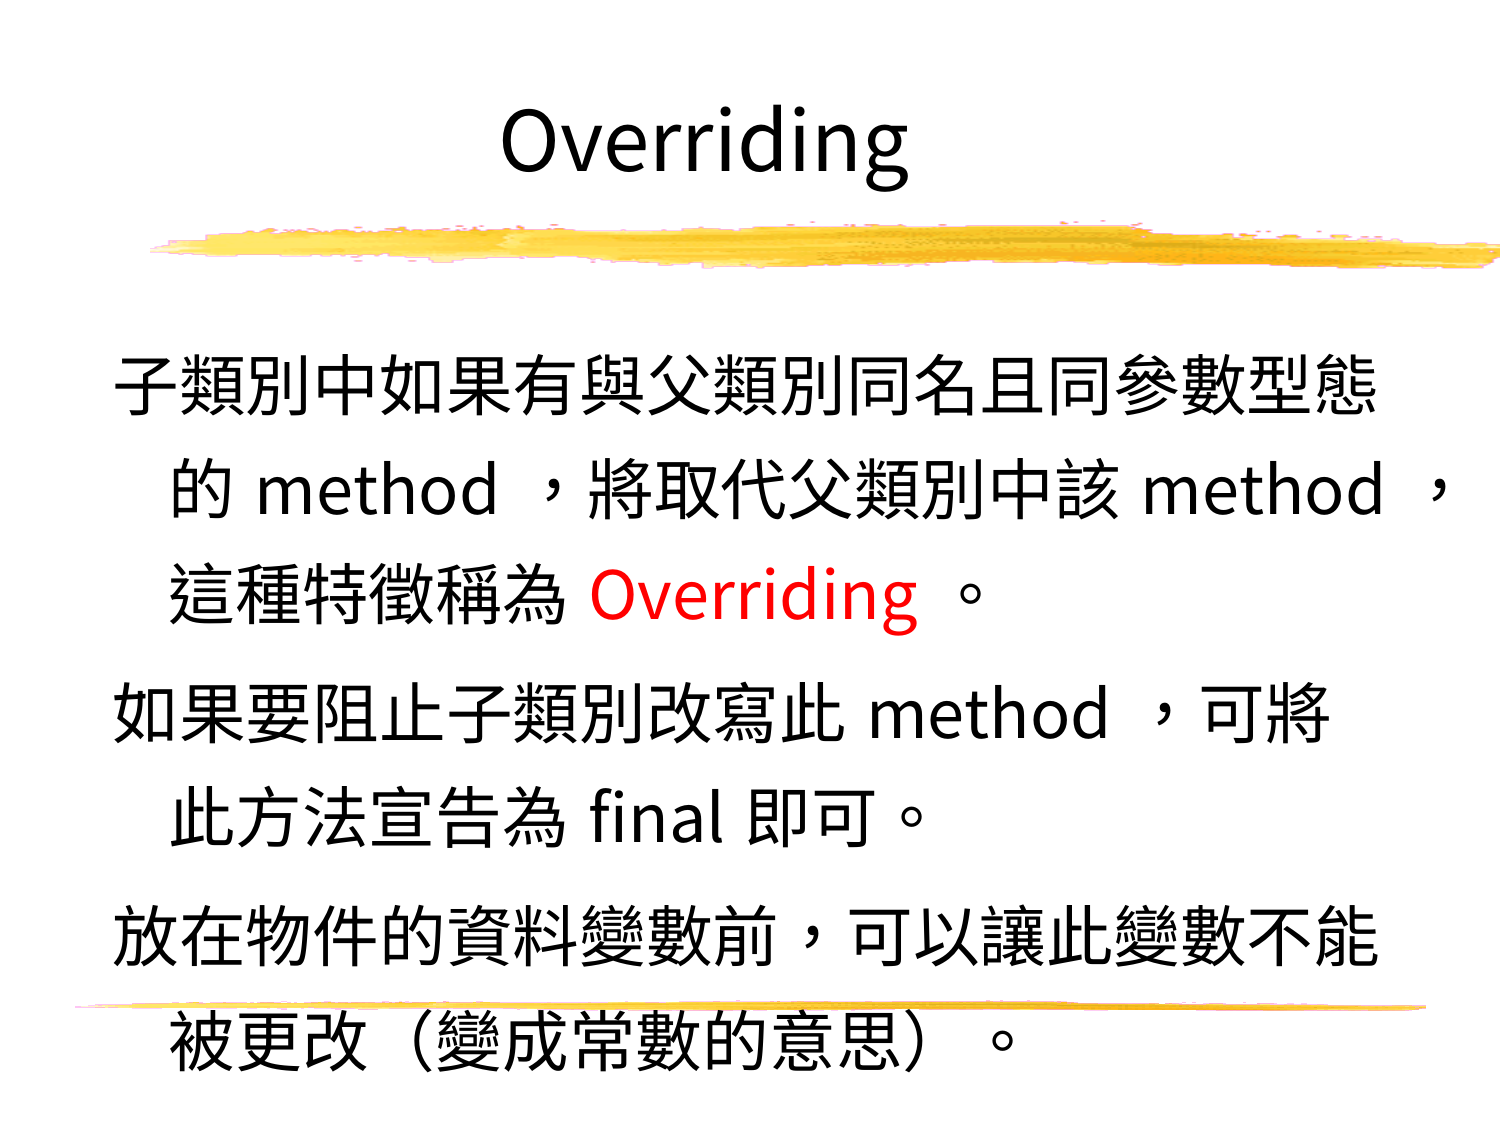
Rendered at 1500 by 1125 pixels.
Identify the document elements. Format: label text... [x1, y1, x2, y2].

list 子類別中如果有與父類別同名且同參數型態的method，將取代父類別中該method，這種特徵稱為Overriding。 如果要阻止子類別改寫此method，可將此方法宣告為final即可。 放在物件的資料變數前，可以讓此變數不能被更改（變成常數的意思）。 參考demo24d [112, 324, 1388, 1001]
picture [150, 215, 1500, 279]
picture [75, 999, 1426, 1013]
title Overriding [66, 35, 1342, 226]
